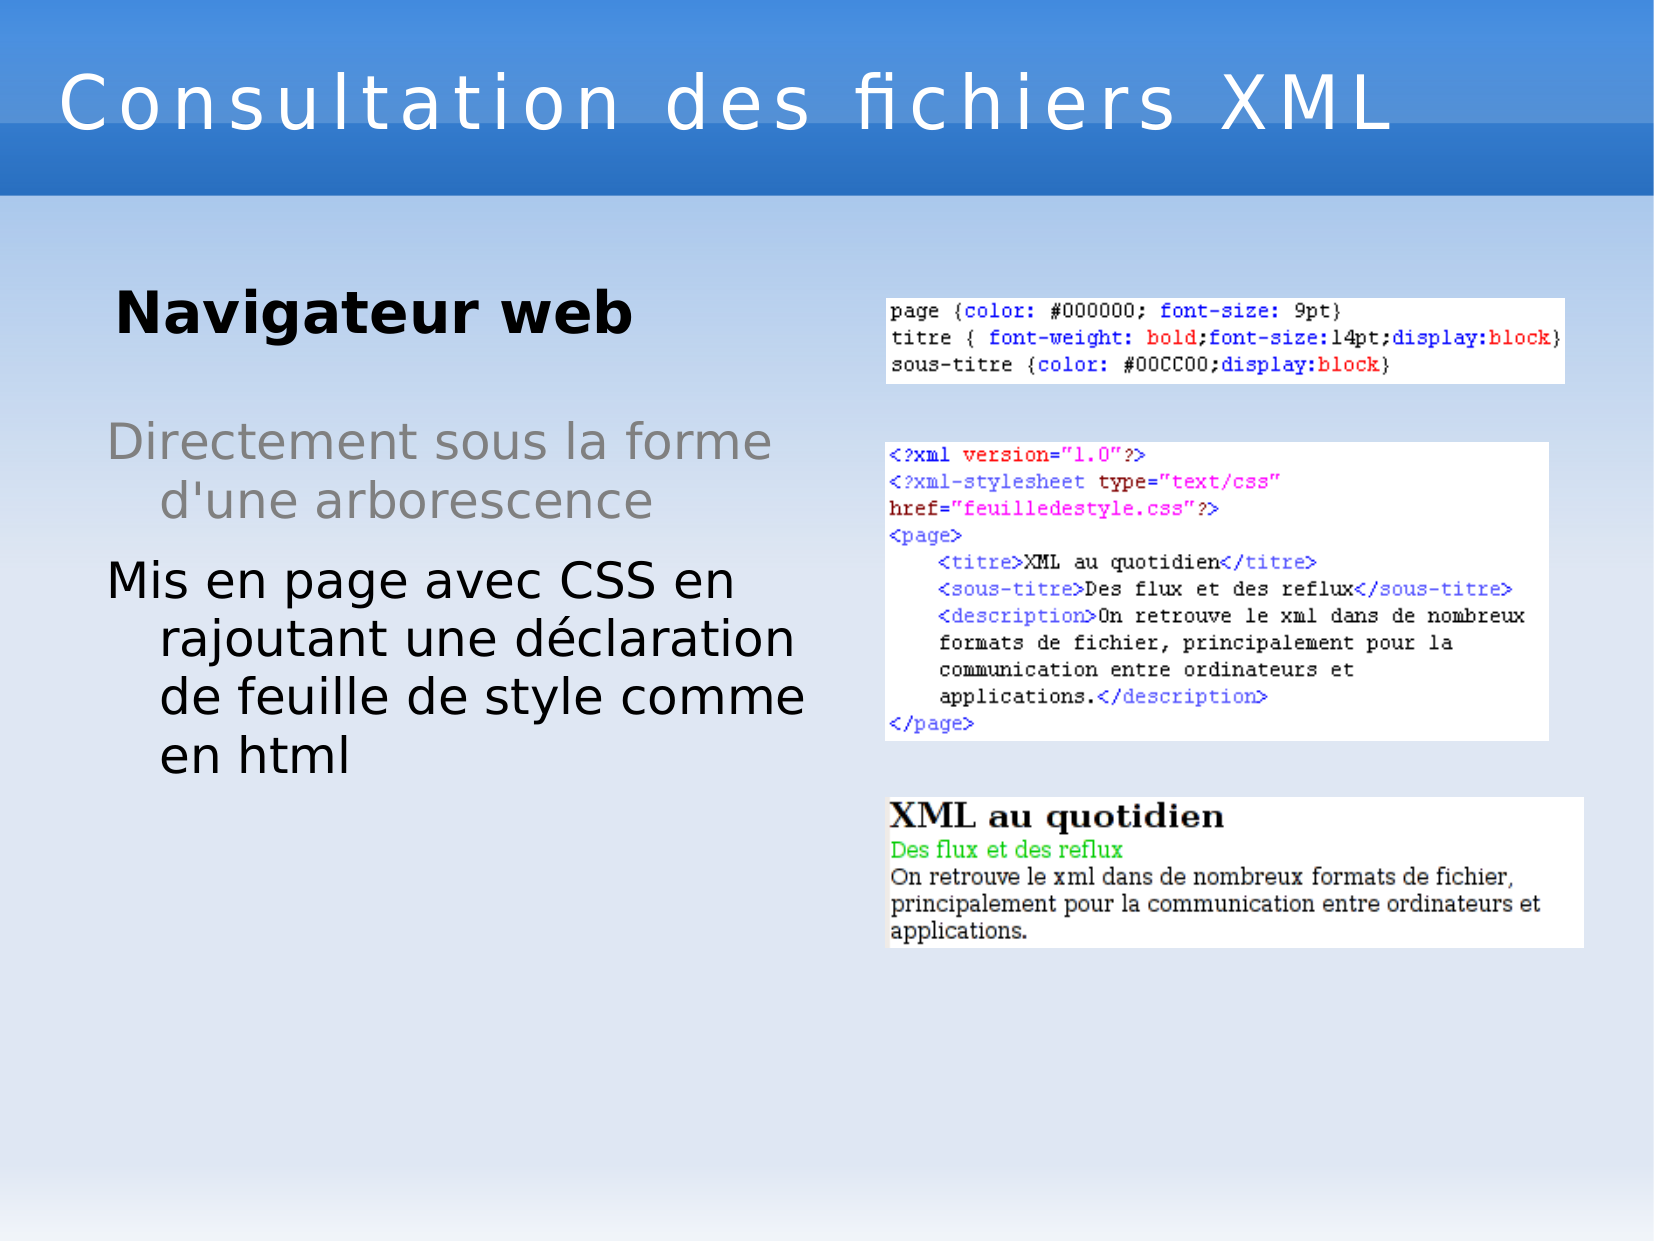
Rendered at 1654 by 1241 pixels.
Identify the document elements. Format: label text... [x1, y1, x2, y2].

title Consultation des fichiers XML [59, 29, 1625, 178]
list Directement sous la forme d'une arborescence Mis en page avec CSS en rajoutant une déclaration de feuille de style comme en html [88, 413, 827, 991]
picture [0, 0, 1654, 1241]
text_box Navigateur web [100, 271, 650, 355]
